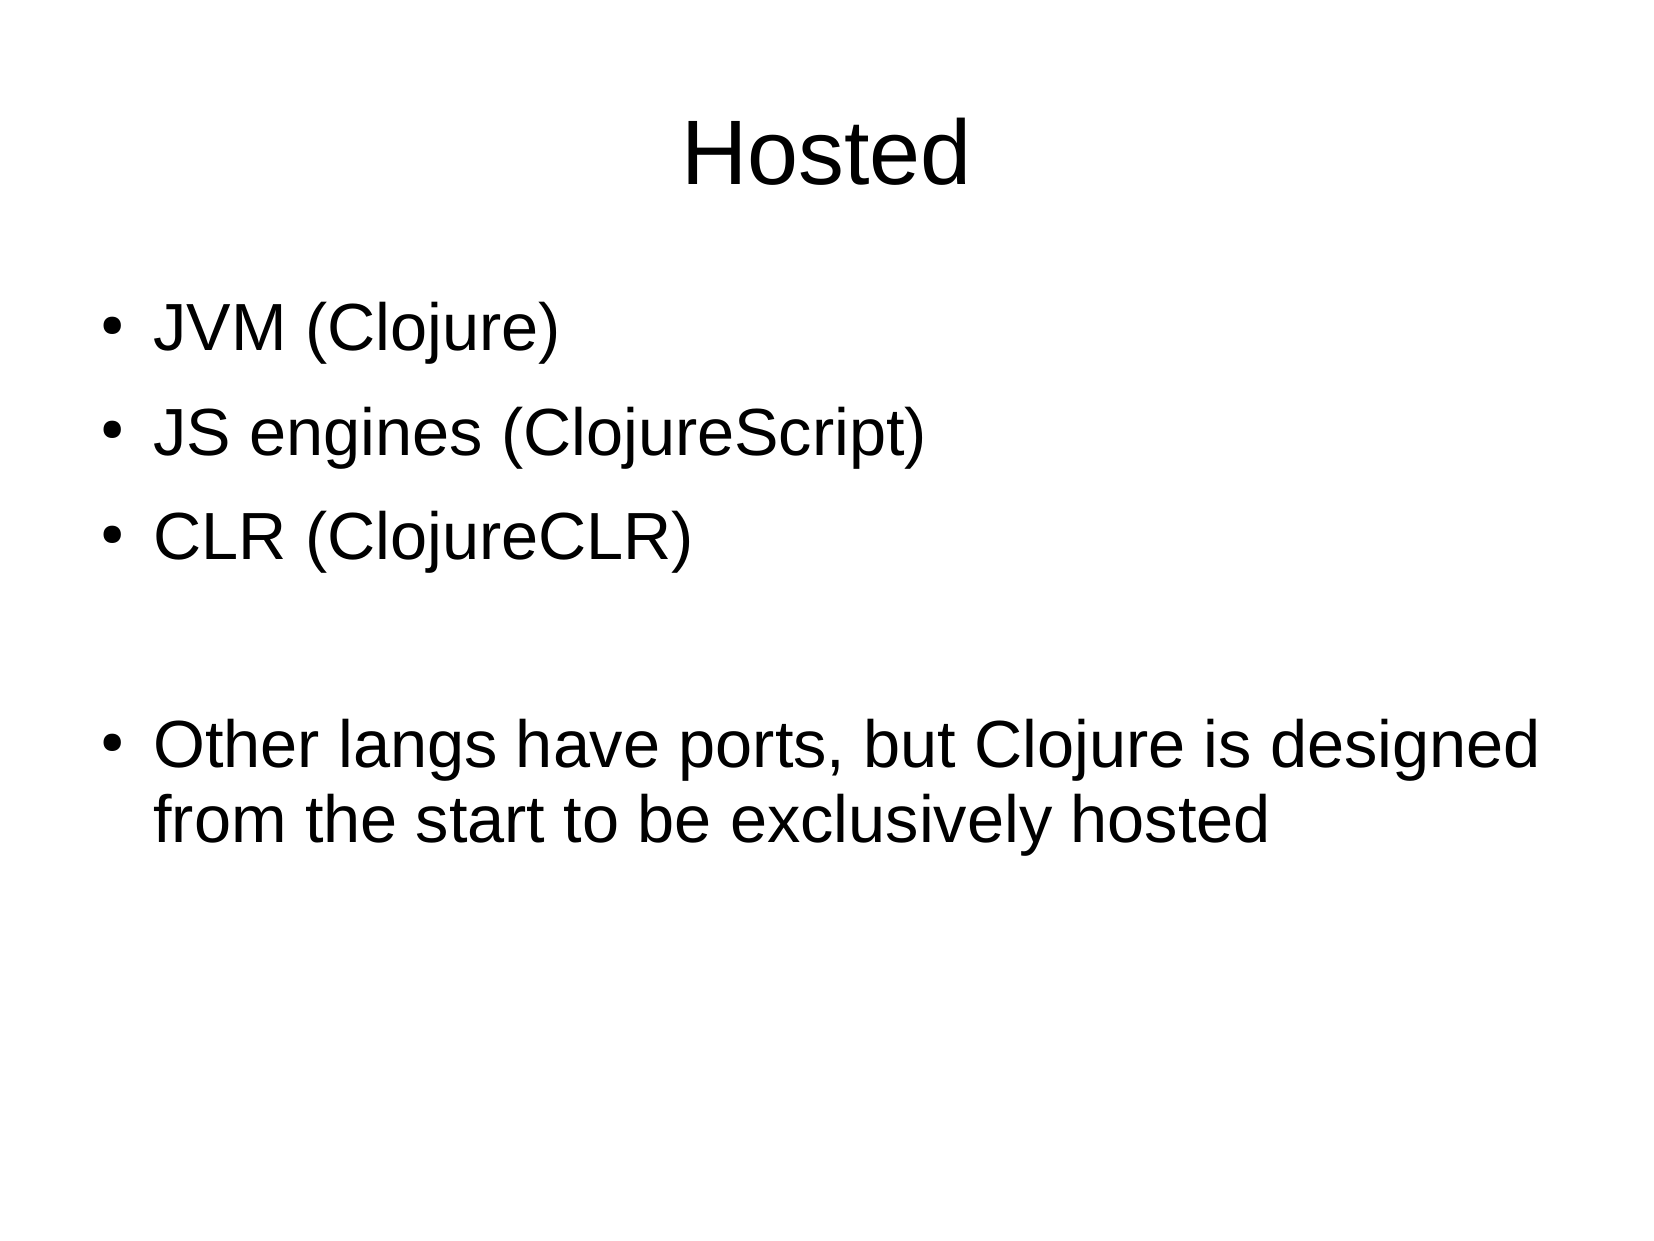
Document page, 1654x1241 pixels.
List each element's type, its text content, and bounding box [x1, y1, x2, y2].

list JVM (Clojure) JS engines (ClojureScript) CLR (ClojureCLR) Other langs have ports, but Clojure is designed from the start to be exclusively hosted [82, 290, 1571, 1010]
title Hosted [82, 49, 1571, 257]
